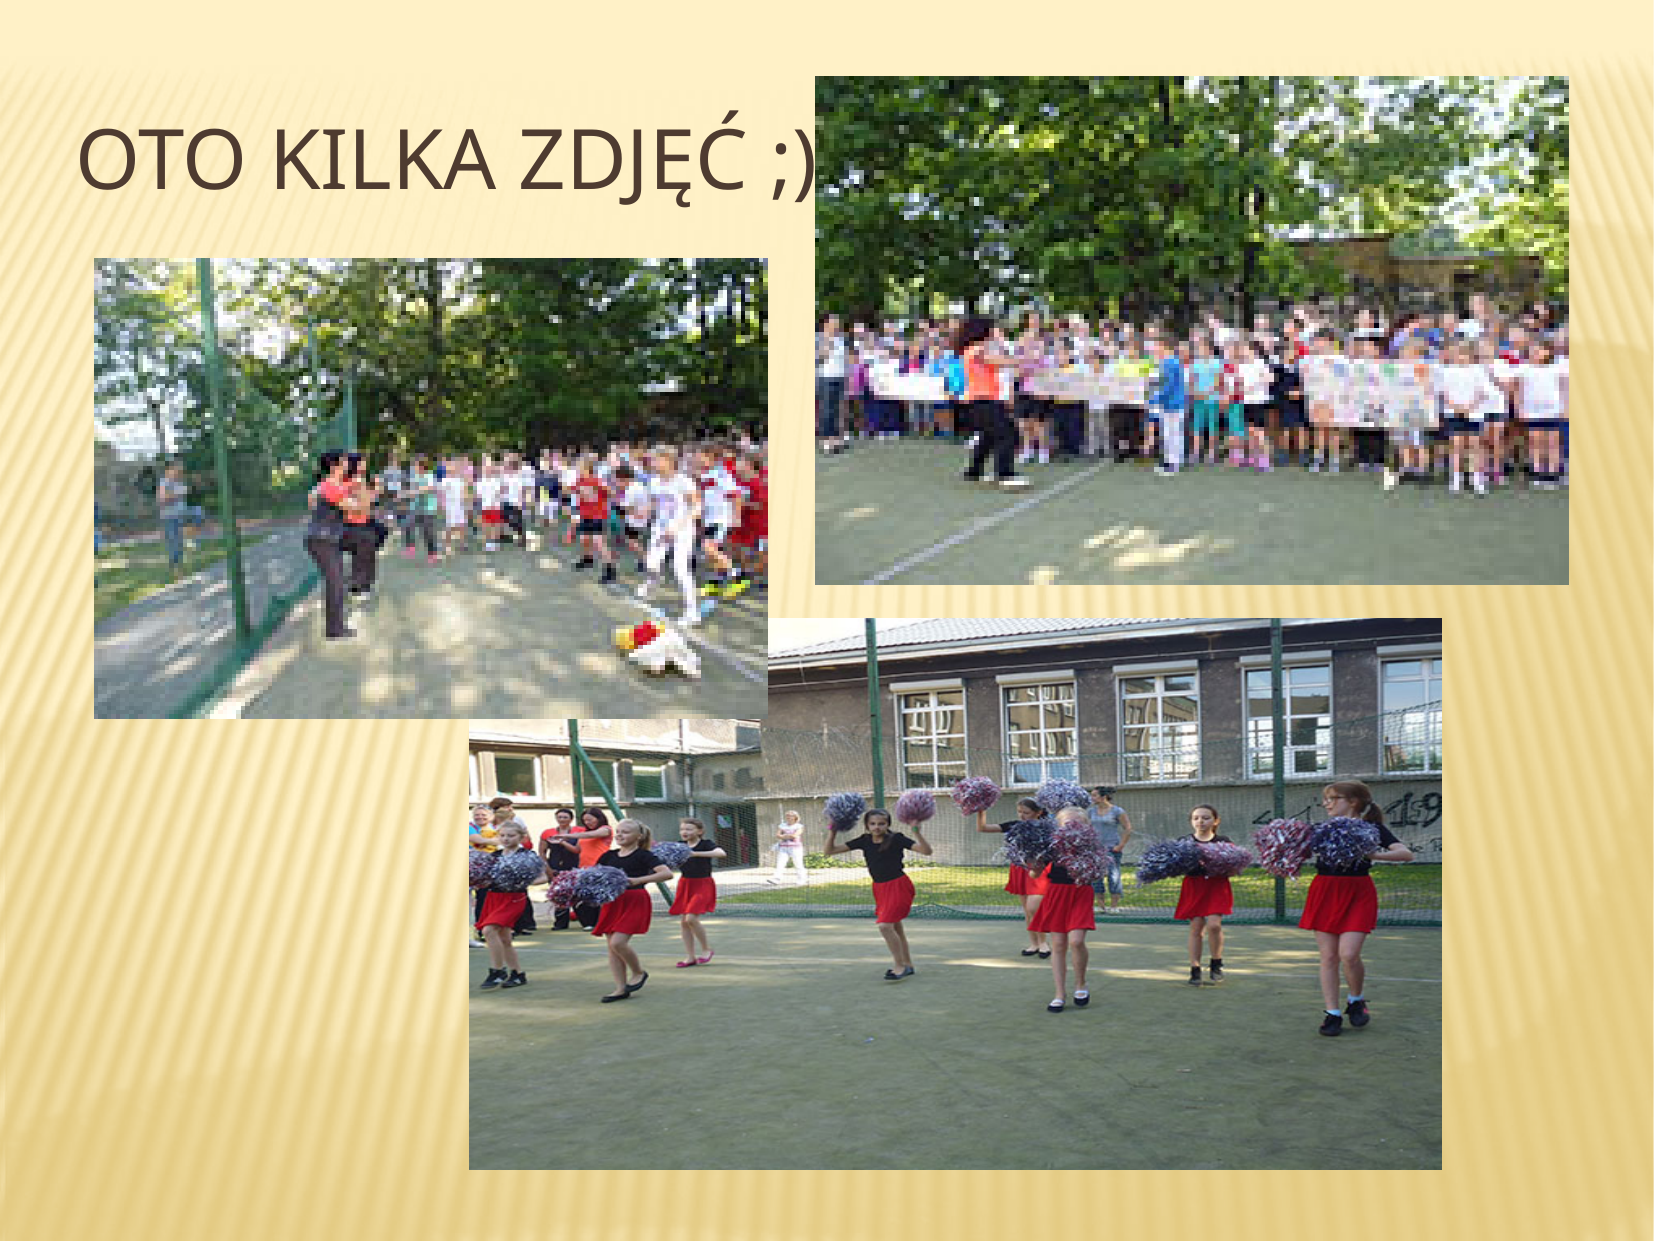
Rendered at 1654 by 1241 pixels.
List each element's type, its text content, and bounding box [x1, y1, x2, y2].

picture [815, 76, 1569, 585]
title Oto kilka zdjęć ;) [58, 53, 1158, 261]
picture [94, 258, 1442, 1170]
